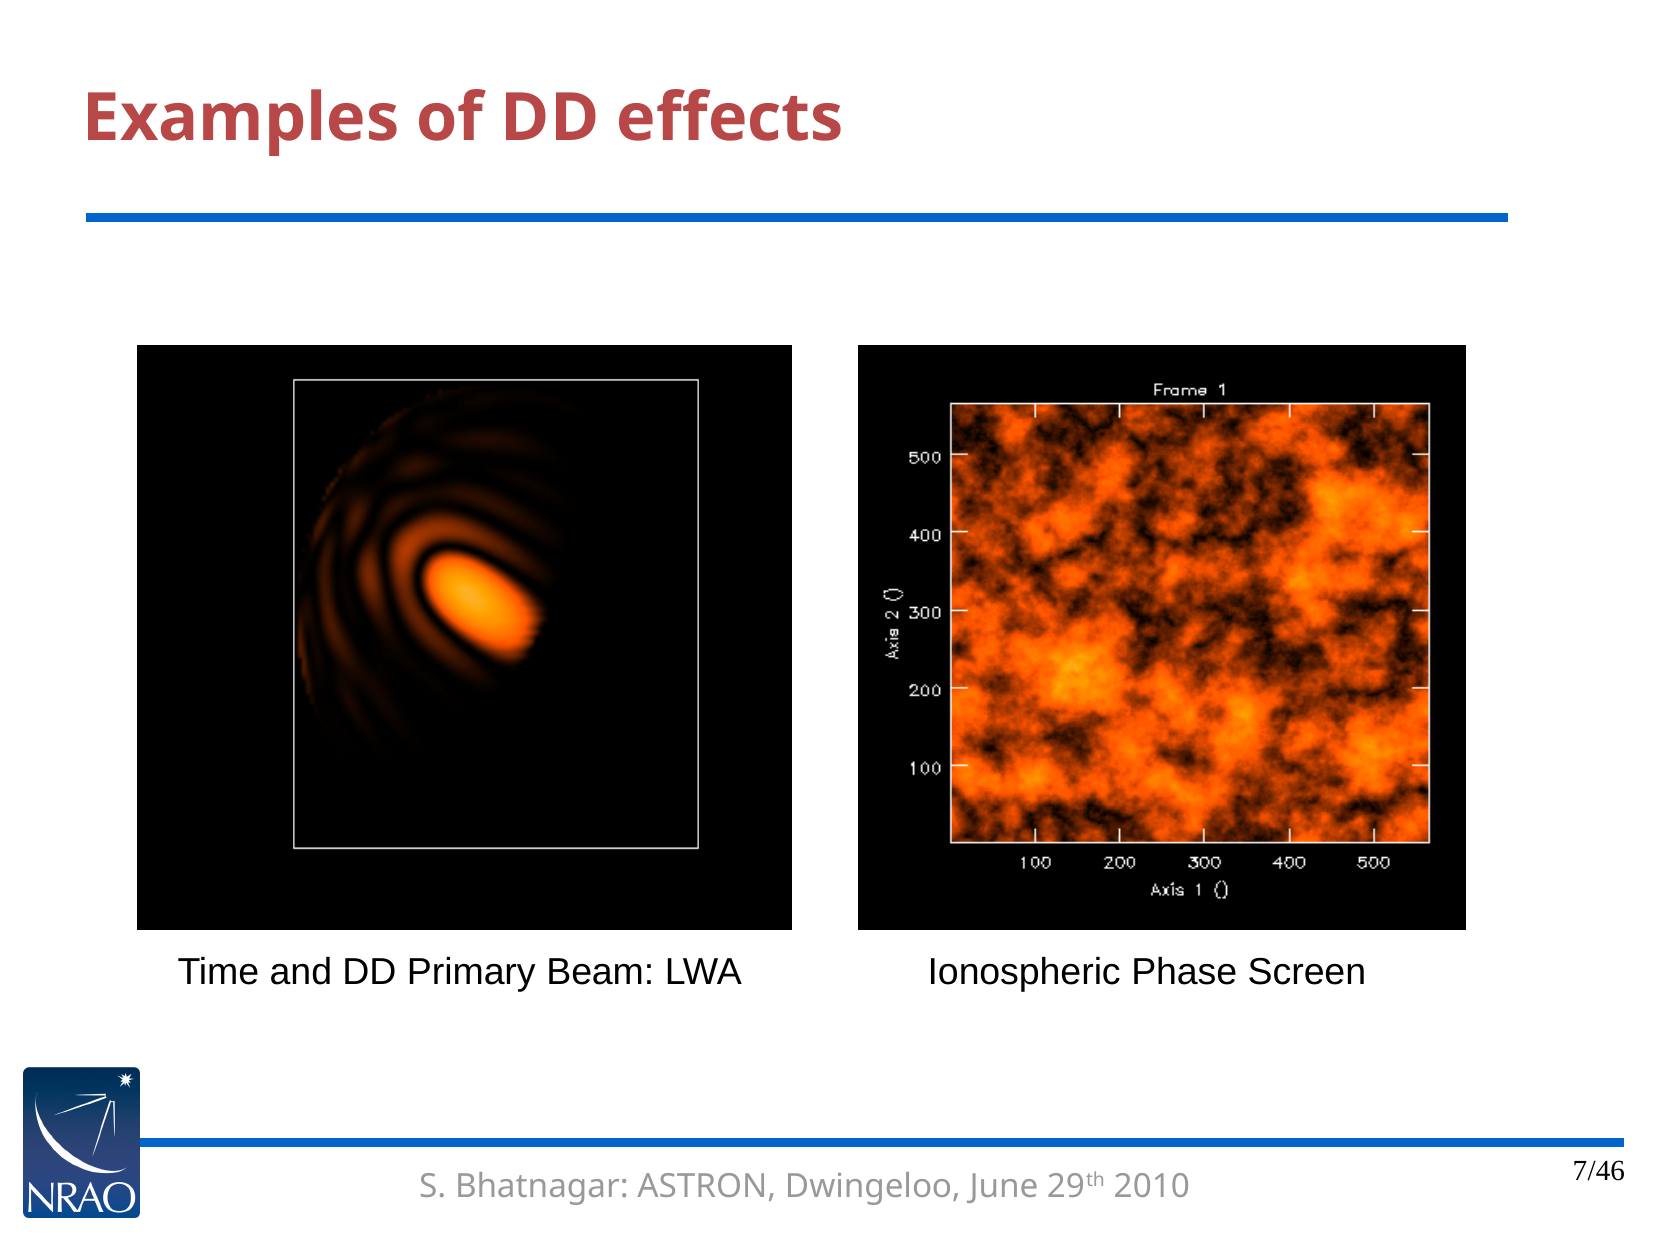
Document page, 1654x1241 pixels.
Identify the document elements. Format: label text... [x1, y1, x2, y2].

picture [858, 345, 1466, 930]
text_box Ionospheric Phase Screen [912, 942, 1382, 1000]
text_box Time and DD Primary Beam: LWA [162, 942, 758, 1000]
picture [23, 1067, 140, 1218]
title Examples of DD effects [82, 49, 1571, 180]
picture [137, 345, 792, 930]
